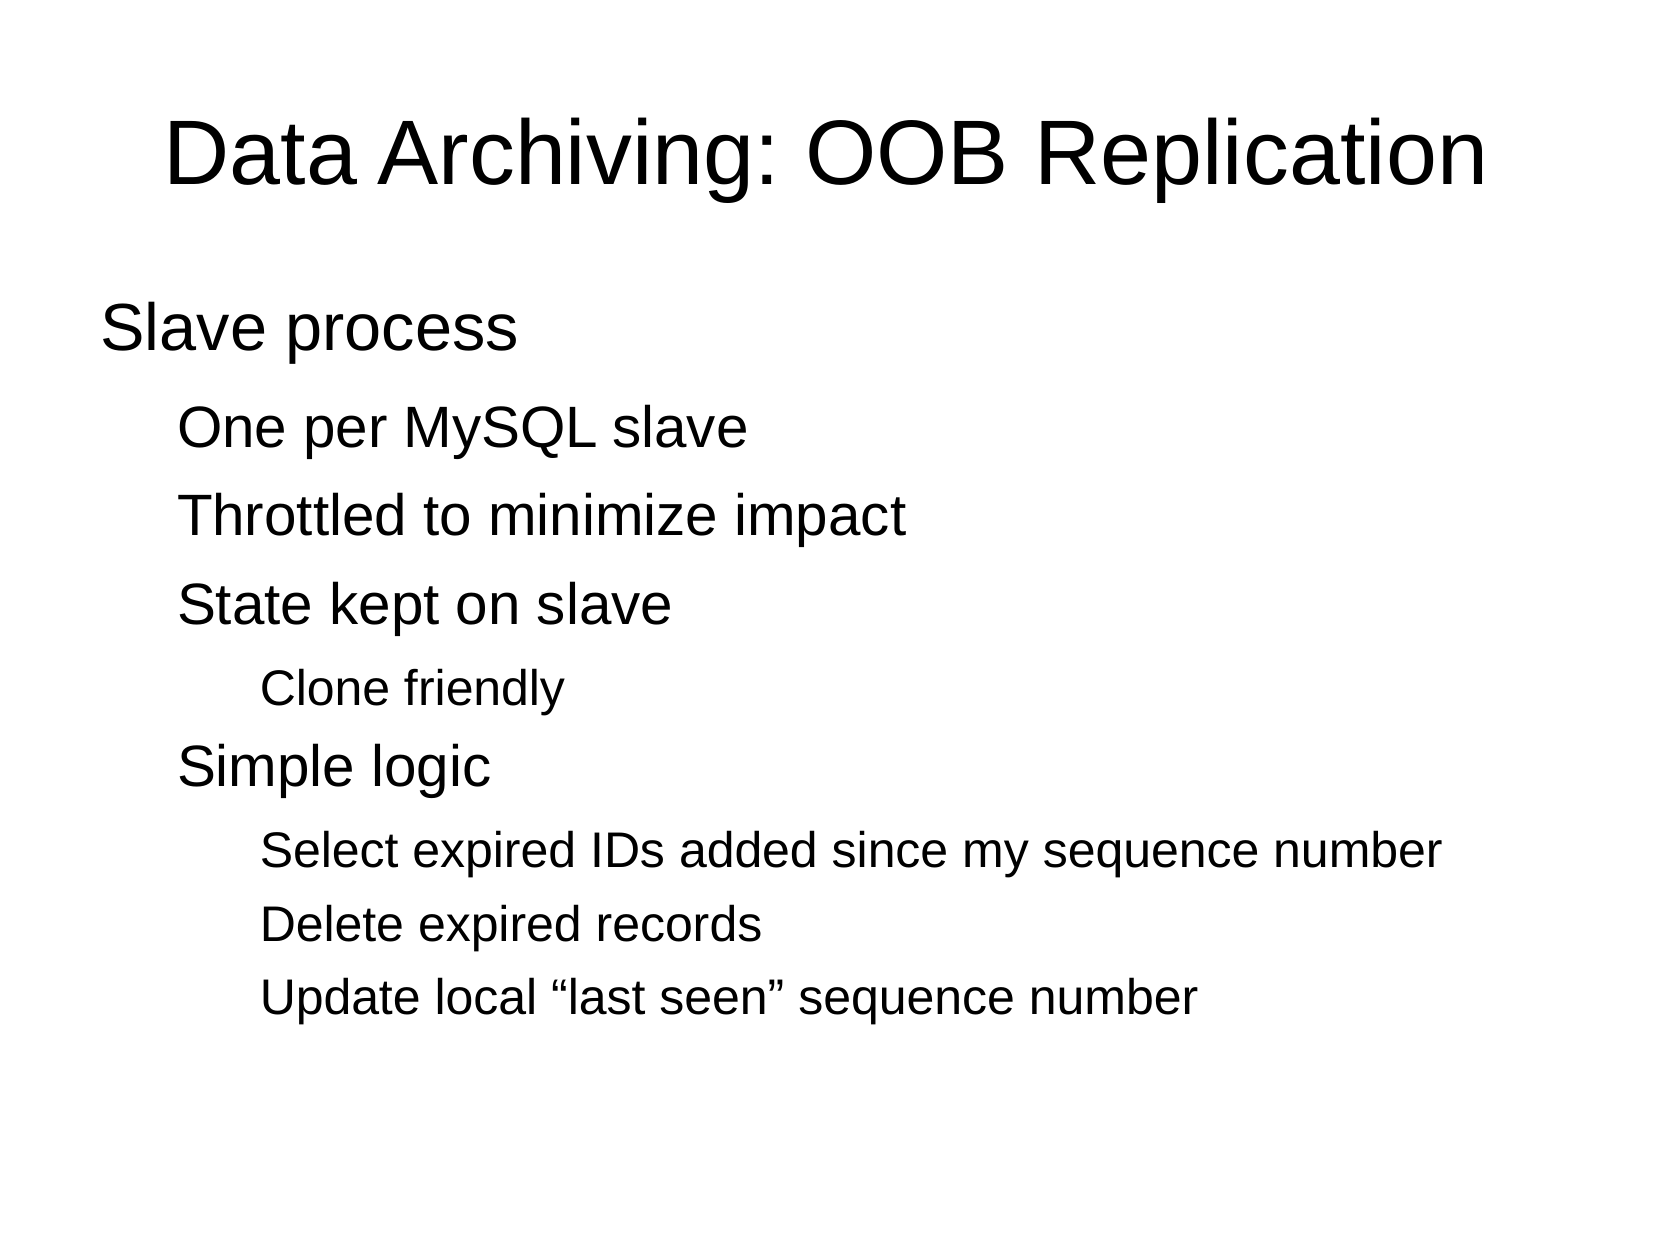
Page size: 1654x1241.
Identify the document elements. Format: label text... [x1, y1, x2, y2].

title Data Archiving: OOB Replication [82, 56, 1571, 250]
list Slave process One per MySQL slave Throttled to minimize impact State kept on slave Clone friendly Simple logic Select expired IDs added since my sequence number Delete expired records Update local “last seen” sequence number [82, 290, 1571, 1094]
